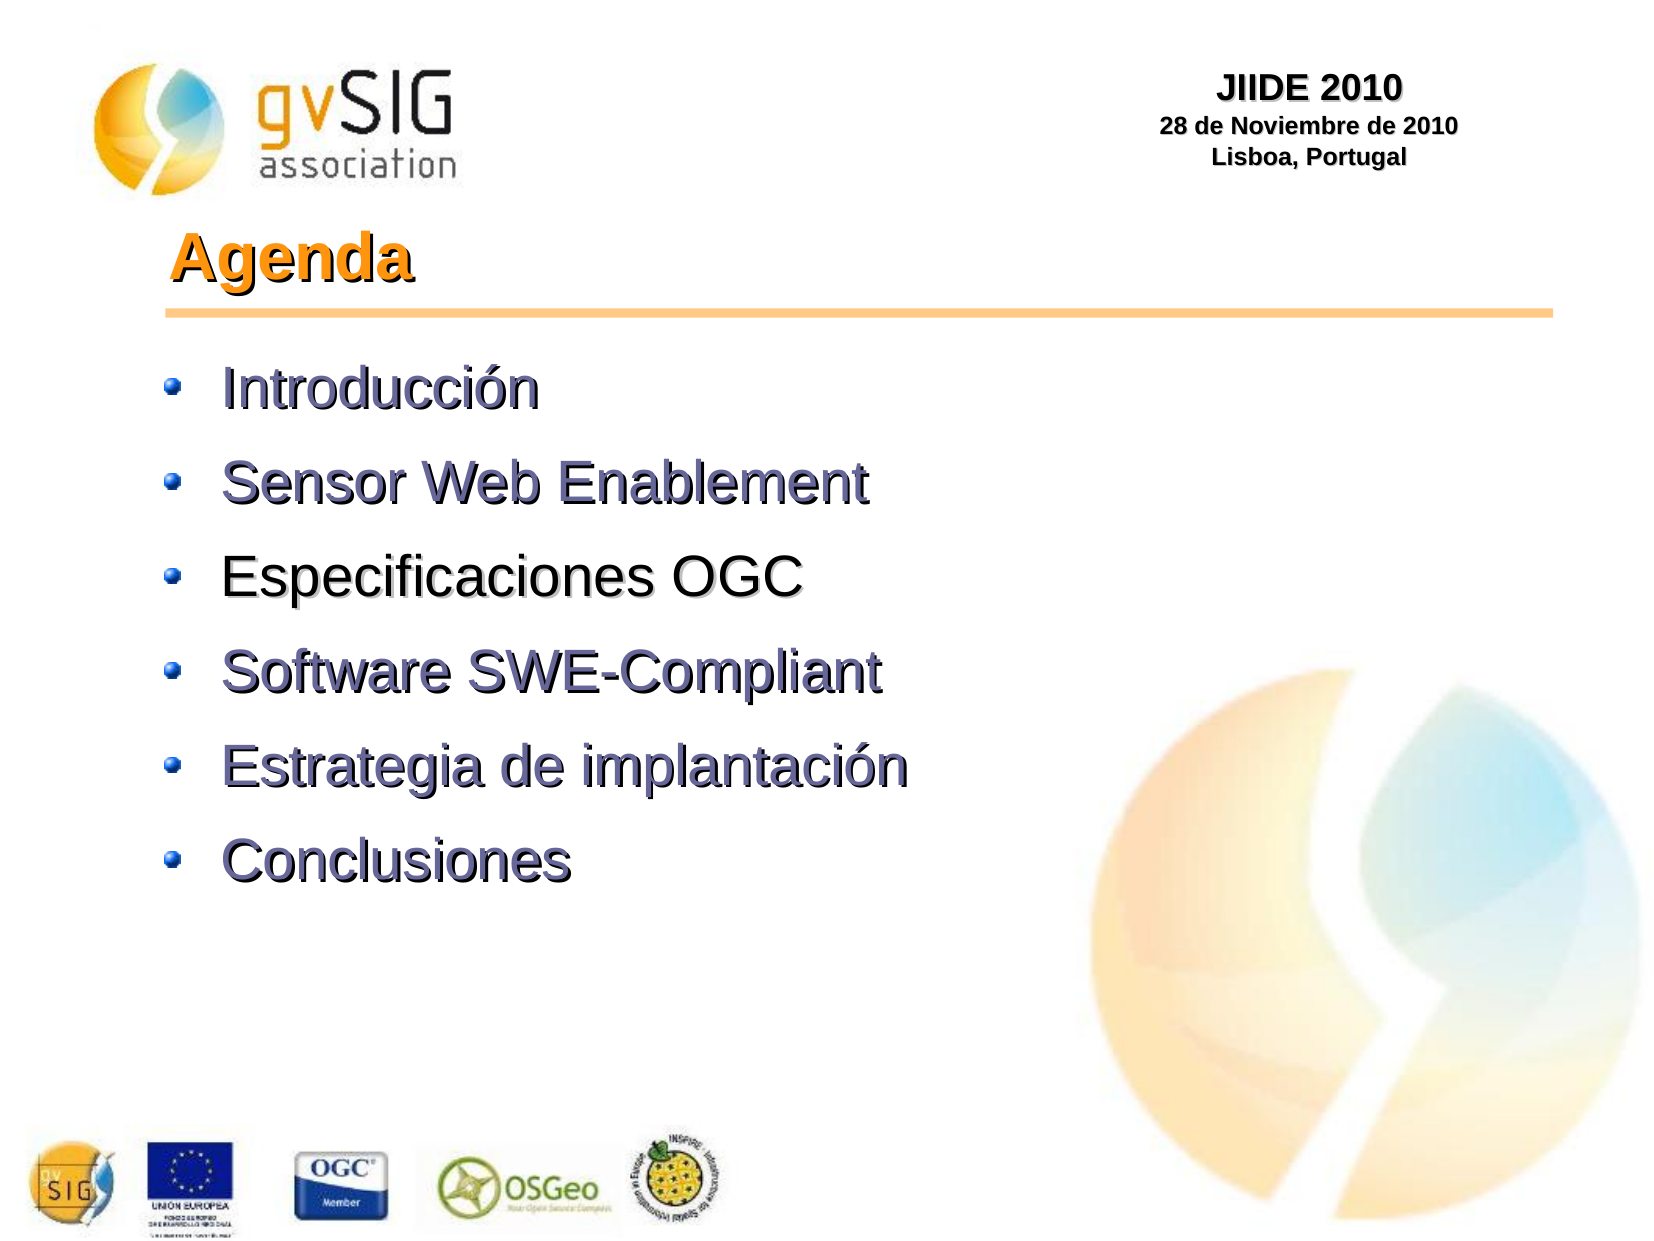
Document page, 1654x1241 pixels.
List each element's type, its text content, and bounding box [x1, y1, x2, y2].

text_box Agenda [153, 212, 569, 302]
picture [1, 0, 1654, 1241]
list Introducción Sensor Web Enablement Especificaciones OGC Software SWE-Compliant Estrategia de implantación Conclusiones [164, 354, 1359, 1123]
